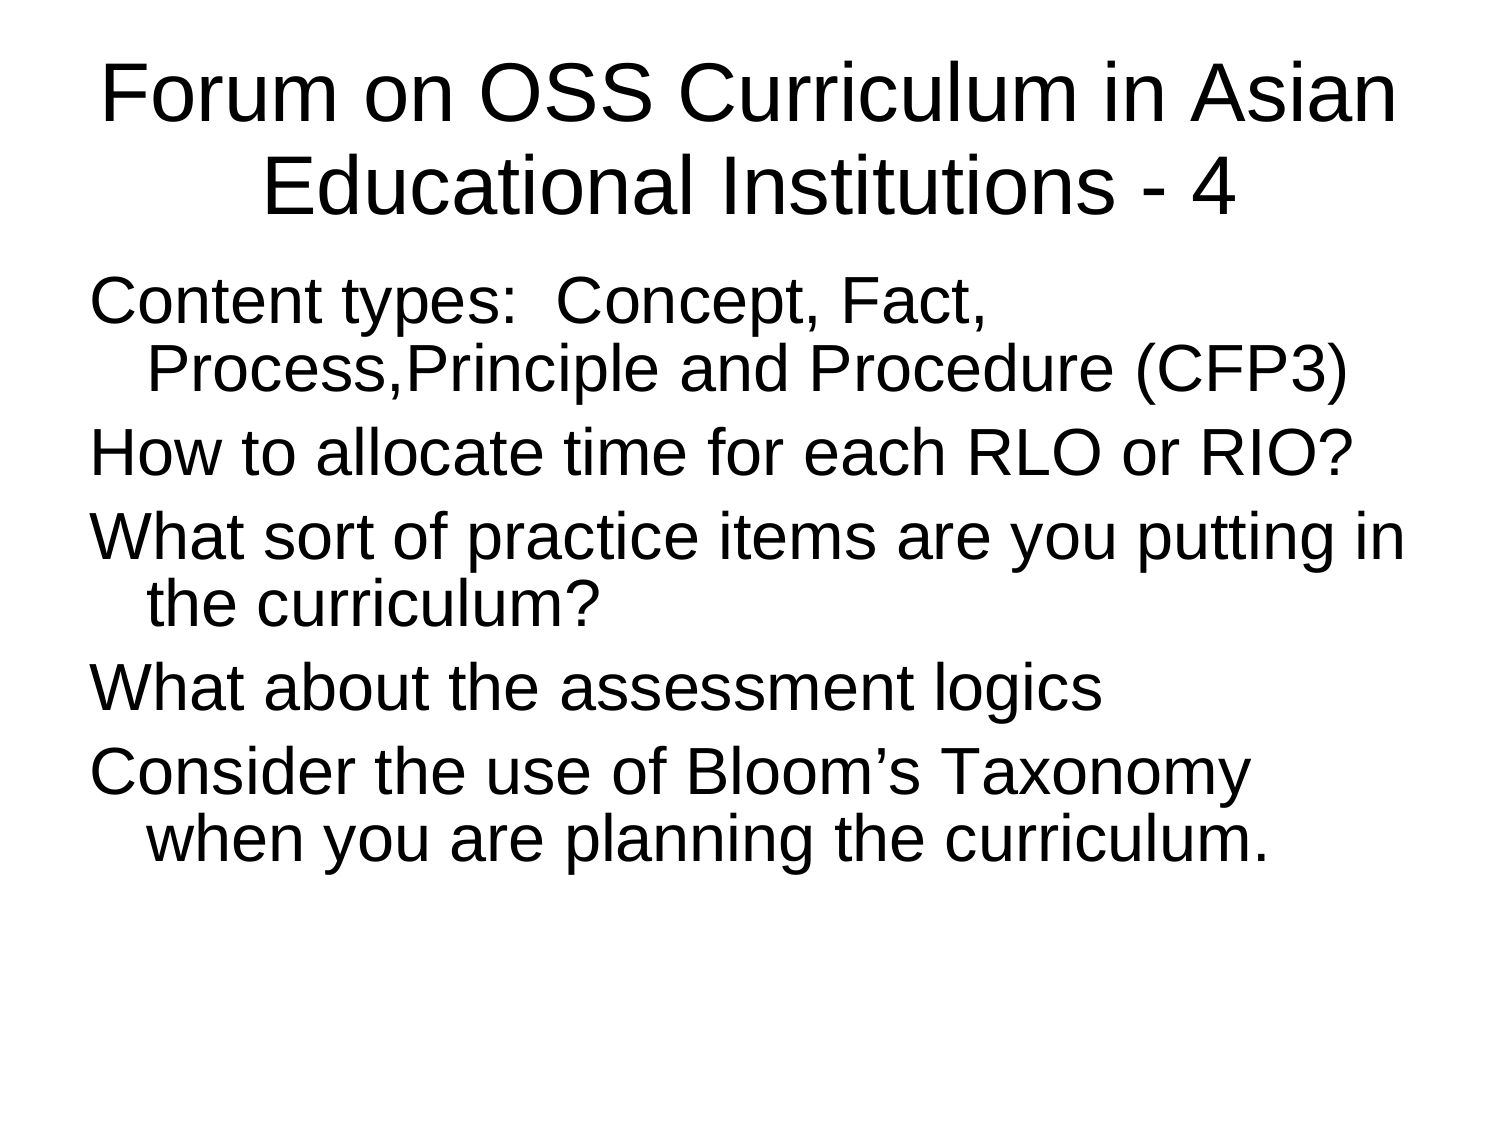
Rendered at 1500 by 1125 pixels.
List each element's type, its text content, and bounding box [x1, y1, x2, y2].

list Content types: Concept, Fact, Process,Principle and Procedure (CFP3) How to allocate time for each RLO or RIO? What sort of practice items are you putting in the curriculum? What about the assessment logics Consider the use of Bloom’s Taxonomy when you are planning the curriculum. [75, 262, 1426, 1006]
title Forum on OSS Curriculum in Asian Educational Institutions - 4 [75, 31, 1426, 247]
